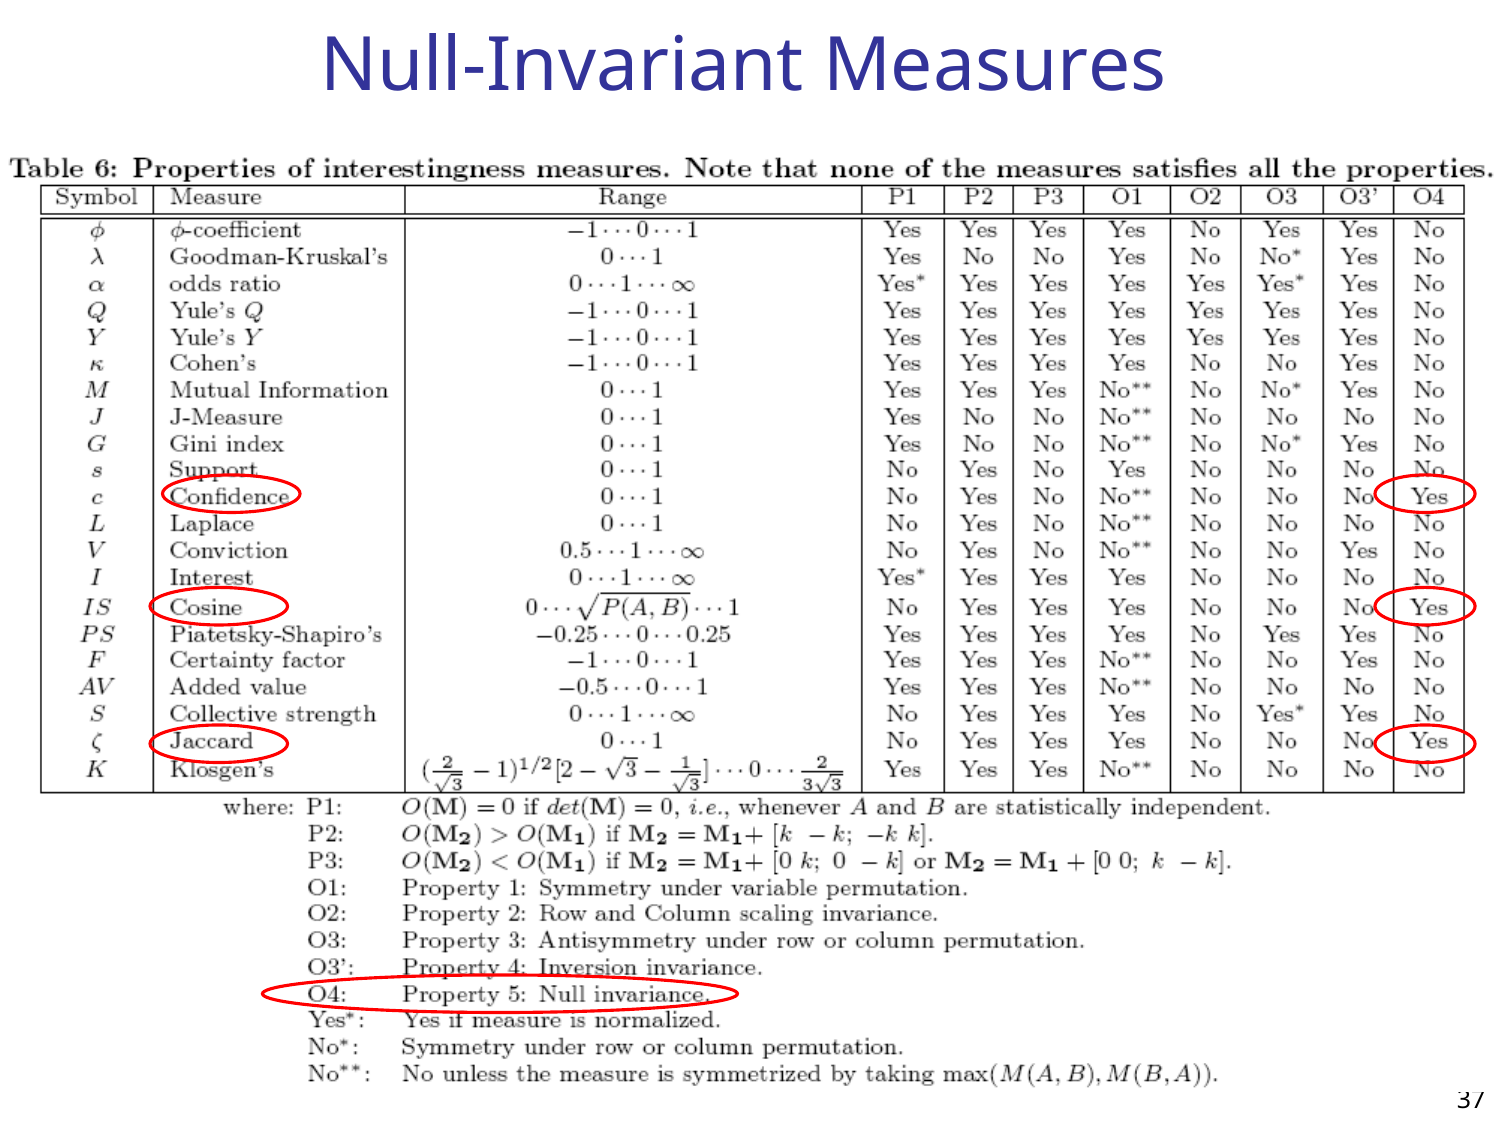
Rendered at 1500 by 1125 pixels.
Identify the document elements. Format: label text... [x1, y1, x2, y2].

picture [0, 137, 1500, 1092]
text_box <number> [1187, 1092, 1500, 1125]
title Null-Invariant Measures [62, 7, 1426, 113]
